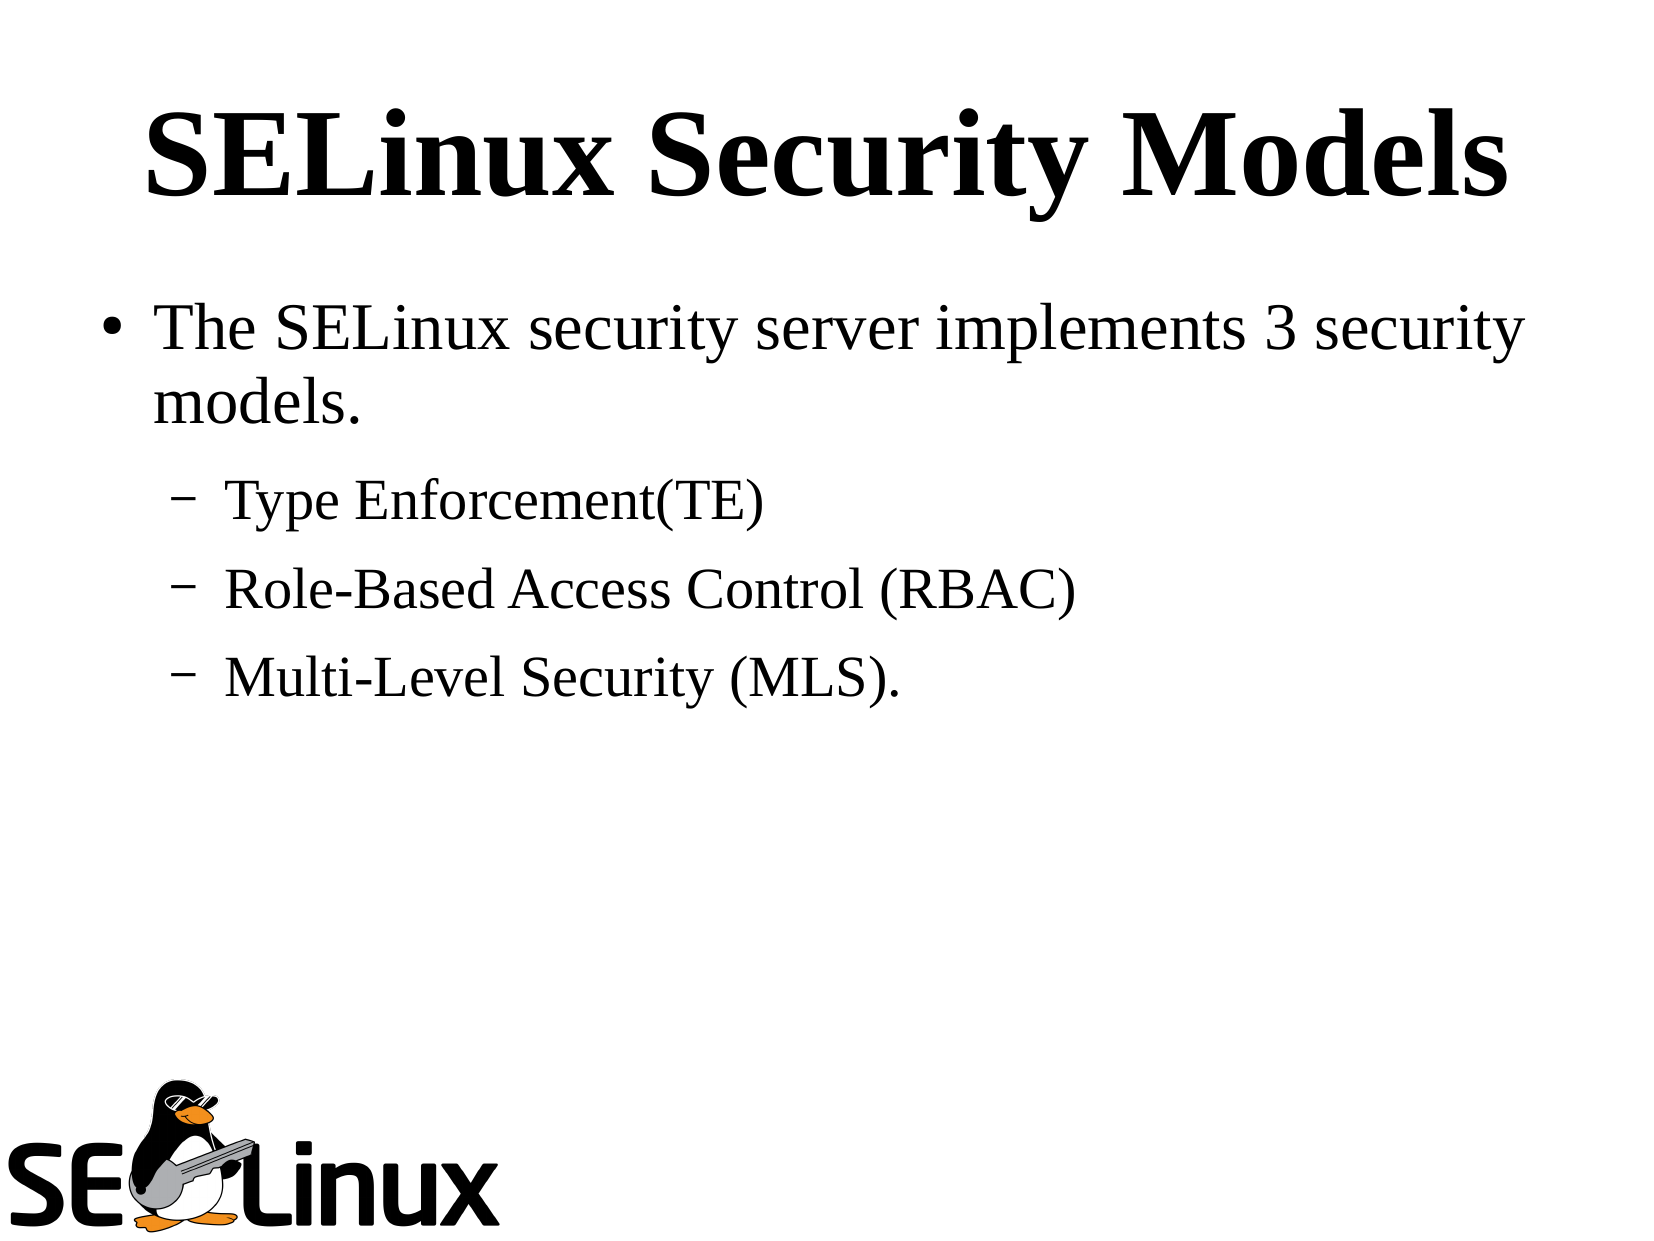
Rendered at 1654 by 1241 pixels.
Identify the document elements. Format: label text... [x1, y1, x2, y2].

picture [0, 919, 526, 1241]
list The SELinux security server implements 3 security models. Type Enforcement(TE) Role-Based Access Control (RBAC) Multi-Level Security (MLS). [82, 290, 1571, 1010]
title SELinux Security Models [82, 49, 1571, 257]
